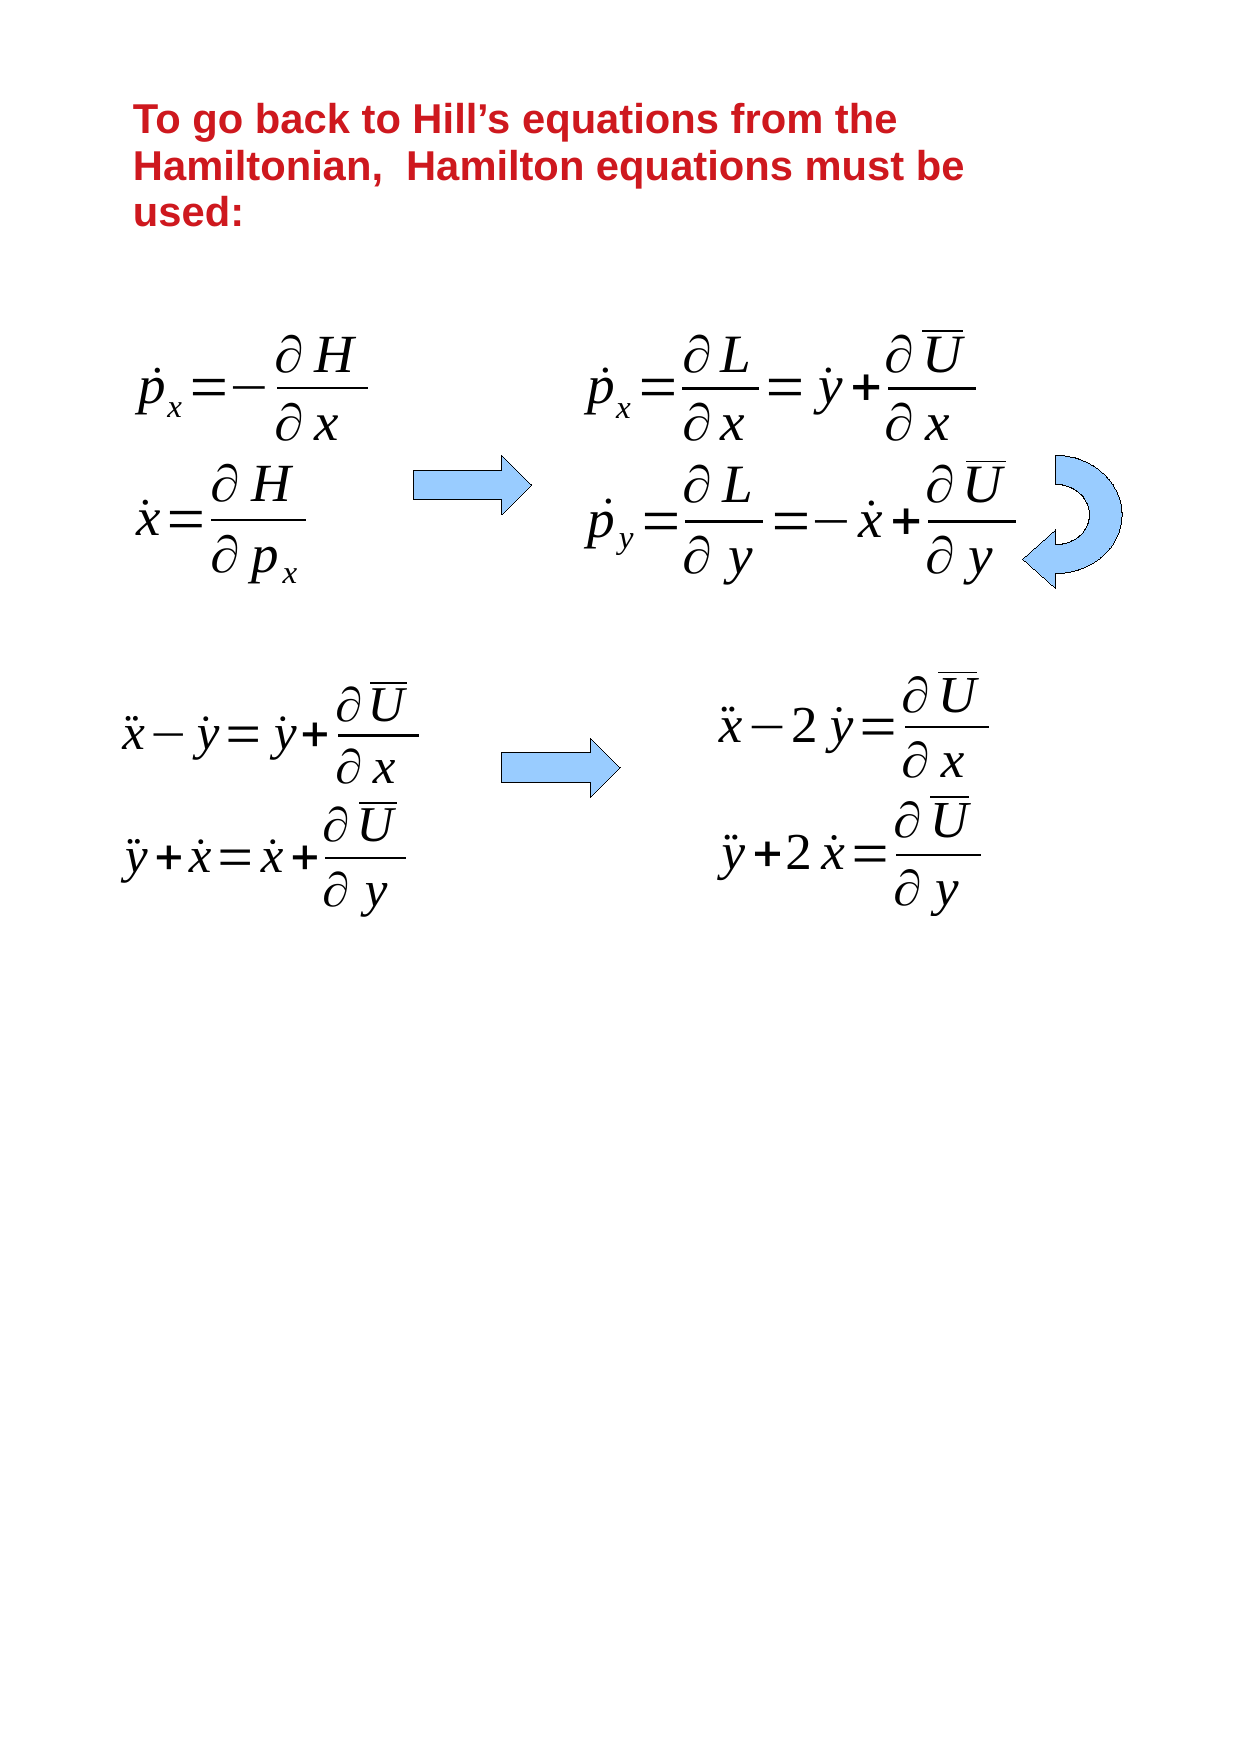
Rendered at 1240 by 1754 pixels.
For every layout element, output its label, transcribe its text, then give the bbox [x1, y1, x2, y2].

text_box [501, 738, 621, 798]
text_box [413, 455, 532, 515]
text_box To go back to Hill’s equations from the Hamiltonian, Hamilton equations must be used: [118, 88, 1093, 243]
chart [106, 676, 434, 975]
chart [118, 324, 384, 591]
chart [702, 666, 1004, 916]
text_box [1022, 455, 1123, 589]
chart [566, 324, 1033, 648]
